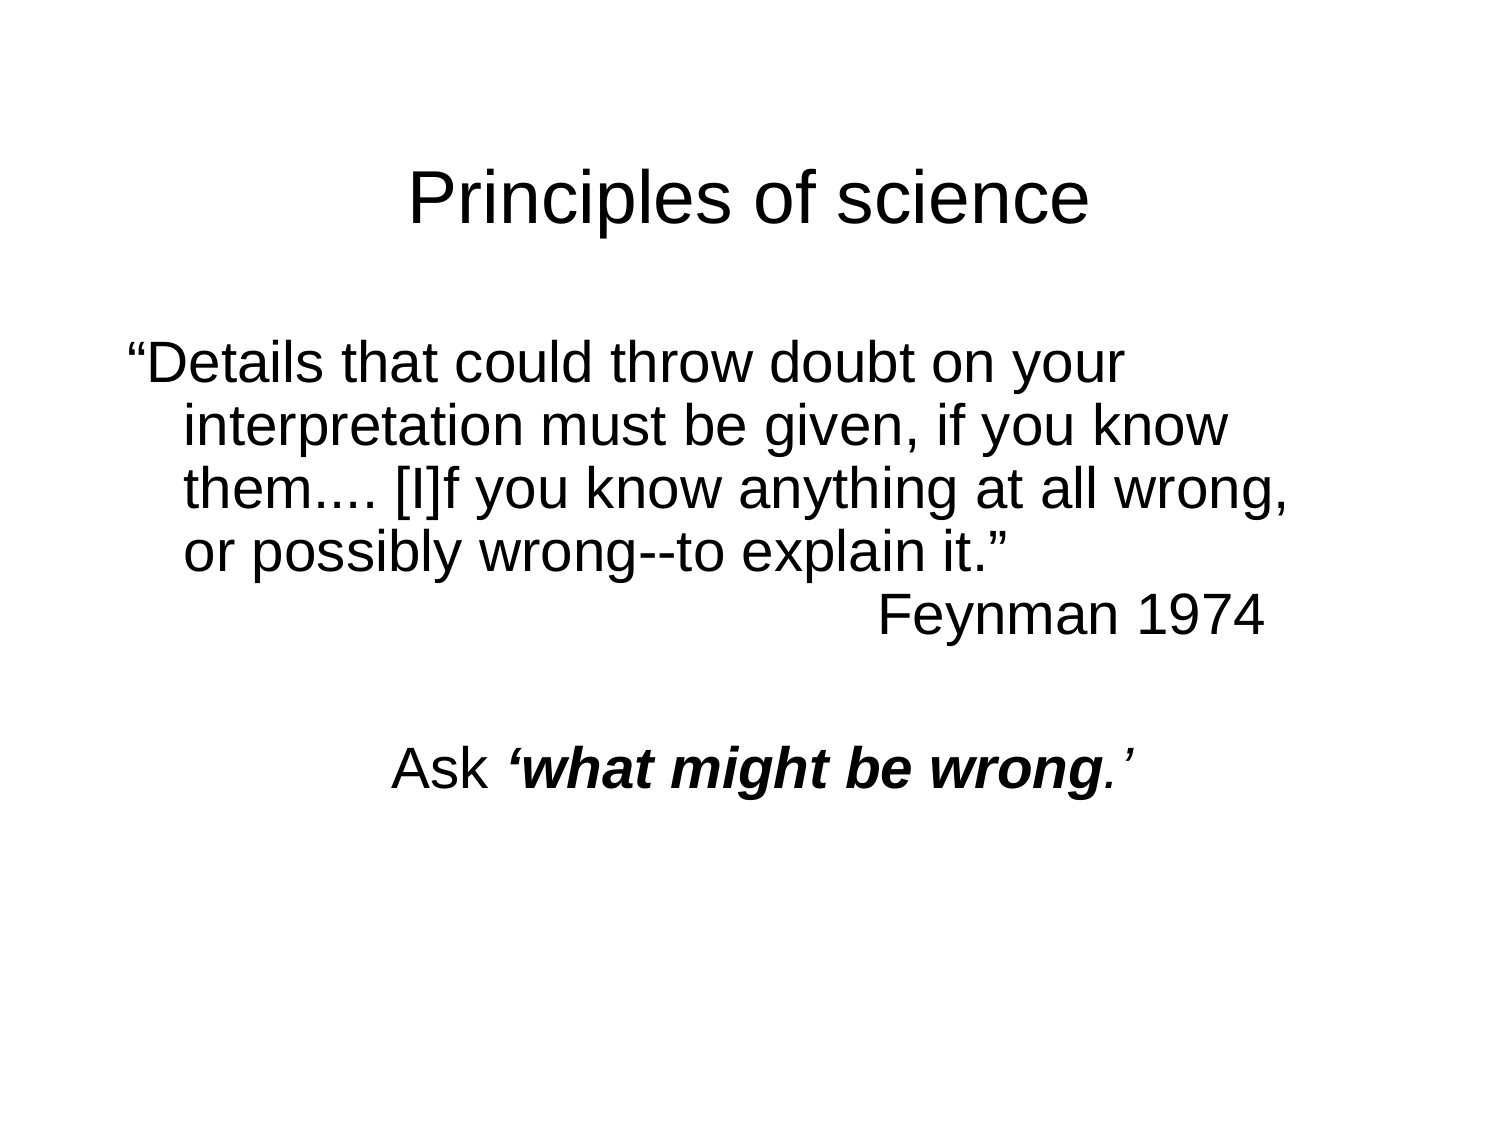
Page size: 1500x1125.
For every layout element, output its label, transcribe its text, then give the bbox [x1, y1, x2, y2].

list “Details that could throw doubt on your interpretation must be given, if you know them.... [I]f you know anything at all wrong, or possibly wrong--to explain it.” Feynman 1974 Ask ‘what might be wrong.’ [112, 324, 1413, 1000]
title Principles of science [112, 99, 1388, 288]
